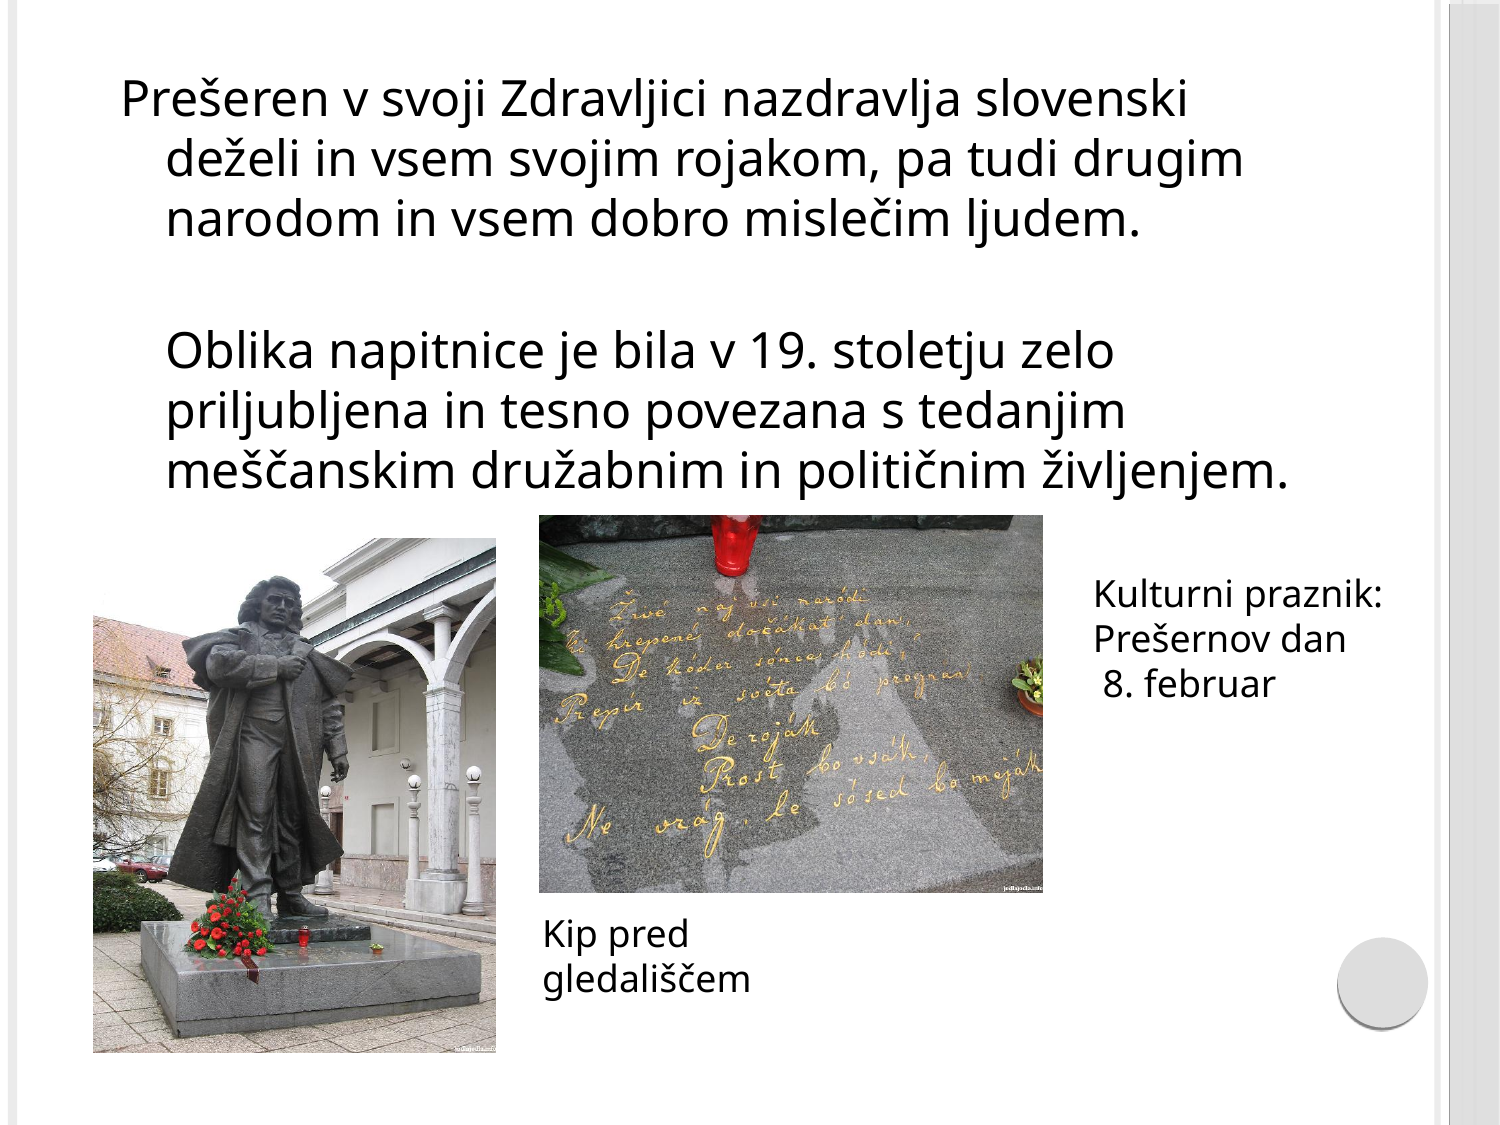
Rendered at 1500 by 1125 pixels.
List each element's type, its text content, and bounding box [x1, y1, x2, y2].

list Prešeren v svoji Zdravljici nazdravlja slovenski deželi in vsem svojim rojakom, pa tudi drugim narodom in vsem dobro mislečim ljudem. Oblika napitnice je bila v 19. stoletju zelo priljubljena in tesno povezana s tedanjim meščanskim družabnim in političnim življenjem. [105, 58, 1331, 563]
picture [93, 538, 496, 1053]
text_box Kulturni praznik: Prešernov dan 8. februar [1078, 562, 1500, 803]
text_box Kip pred gledališčem [527, 902, 774, 1008]
picture [539, 515, 1043, 893]
